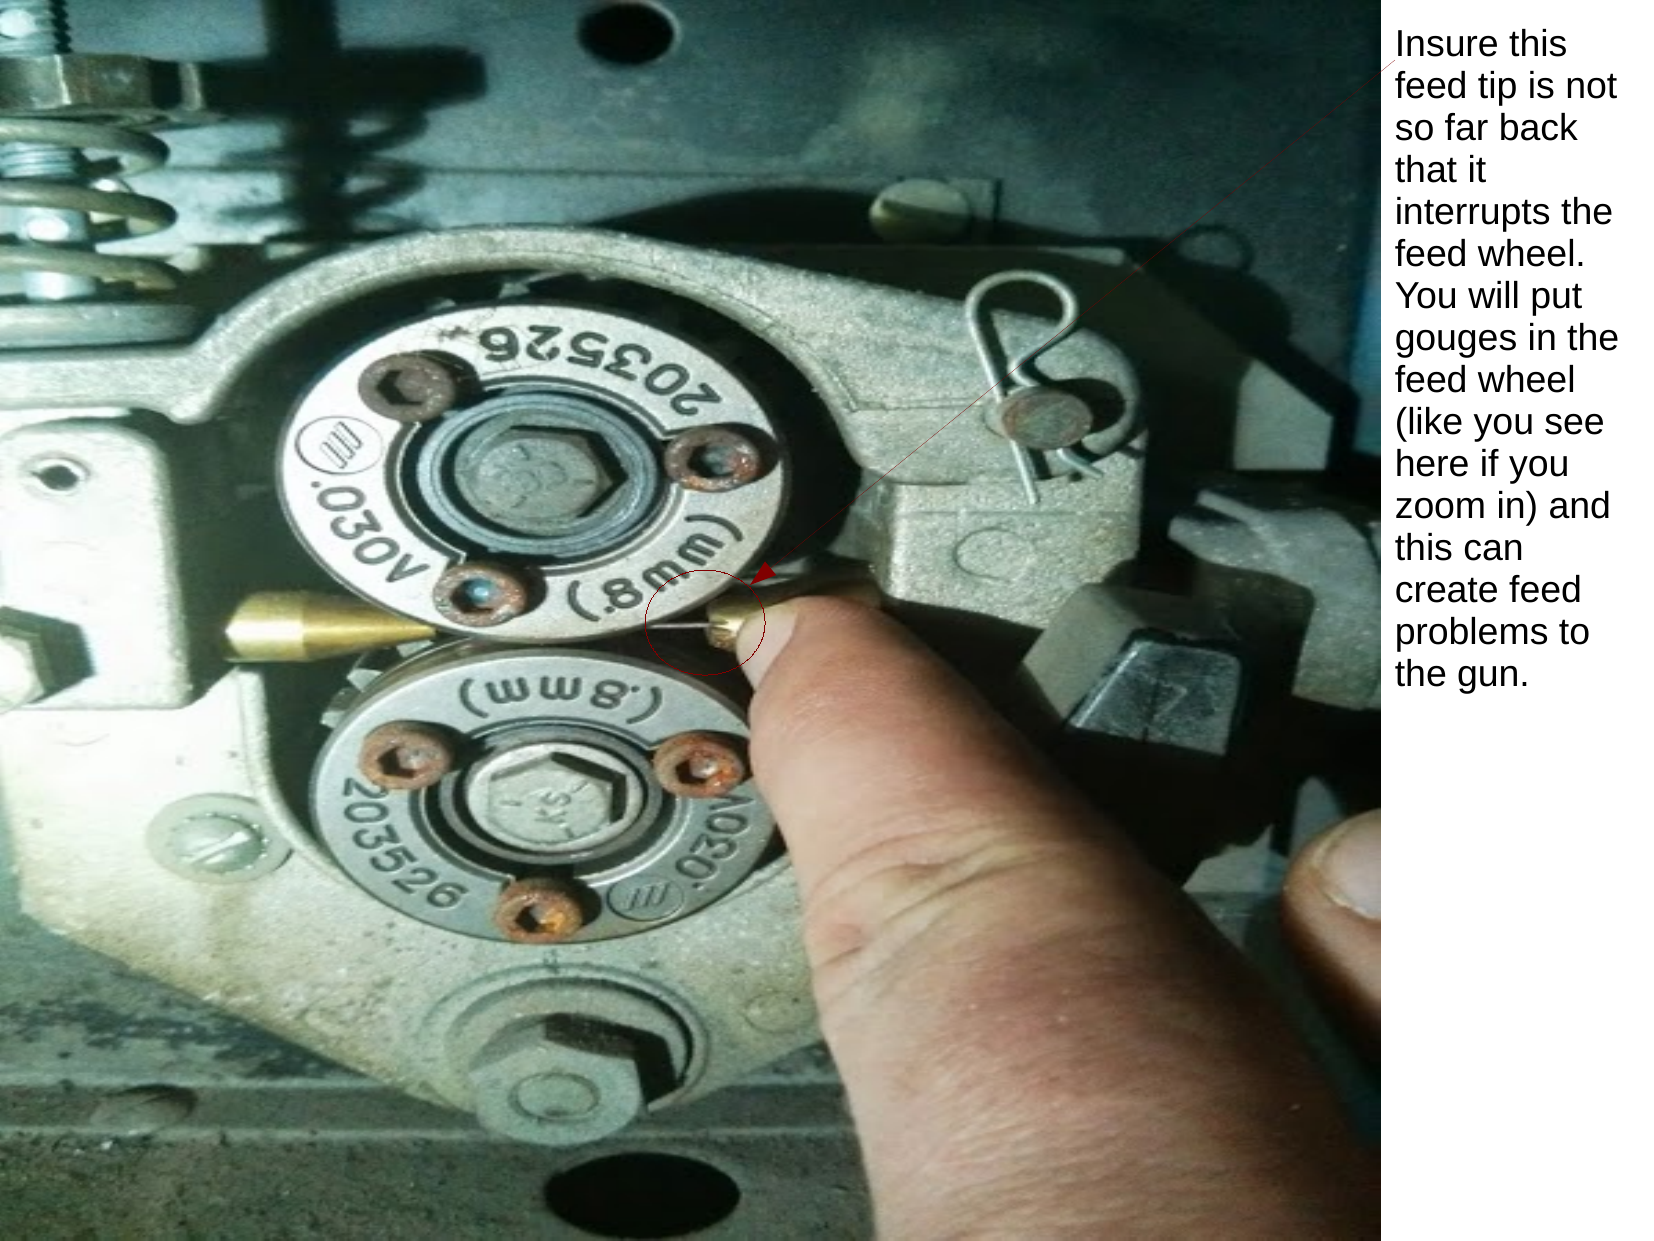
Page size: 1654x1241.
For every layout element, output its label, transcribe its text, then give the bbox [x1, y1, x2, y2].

text_box Insure this feed tip is not so far back that it interrupts the feed wheel. You will put gouges in the feed wheel (like you see here if you zoom in) and this can create feed problems to the gun. [1380, 15, 1651, 1171]
picture [0, 0, 1381, 1241]
